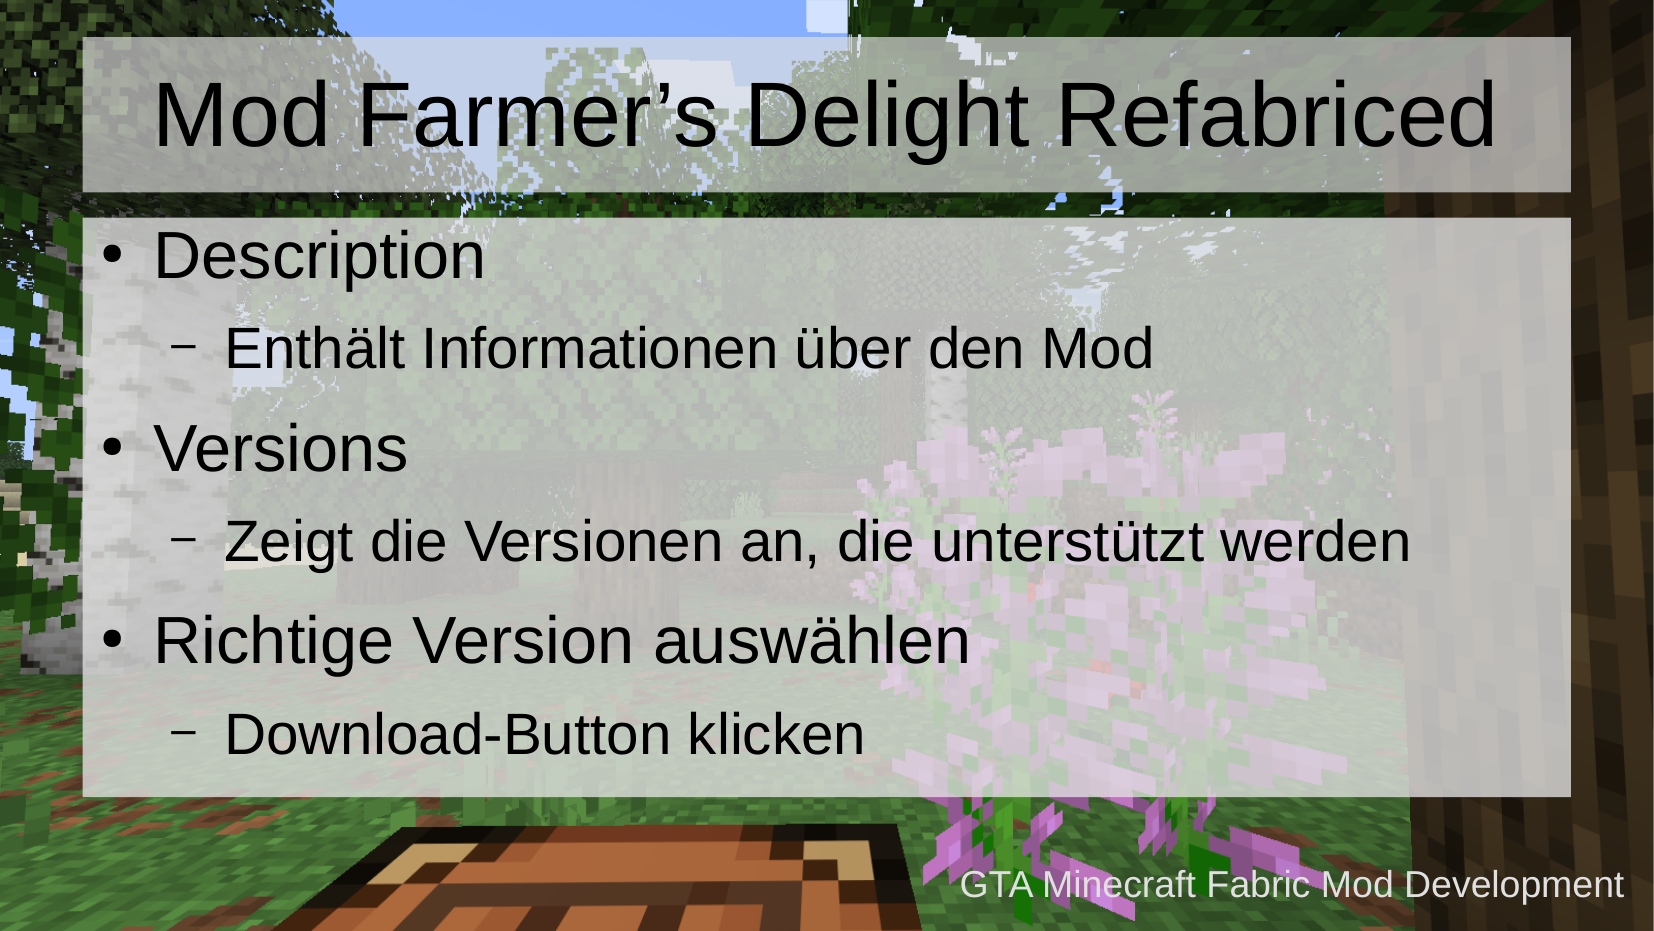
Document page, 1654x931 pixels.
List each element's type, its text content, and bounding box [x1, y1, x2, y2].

title Mod Farmer’s Delight Refabriced [82, 37, 1571, 193]
list Description Enthält Informationen über den Mod Versions Zeigt die Versionen an, die unterstützt werden Richtige Version auswählen Download-Button klicken [82, 217, 1571, 798]
picture [0, 0, 1654, 931]
